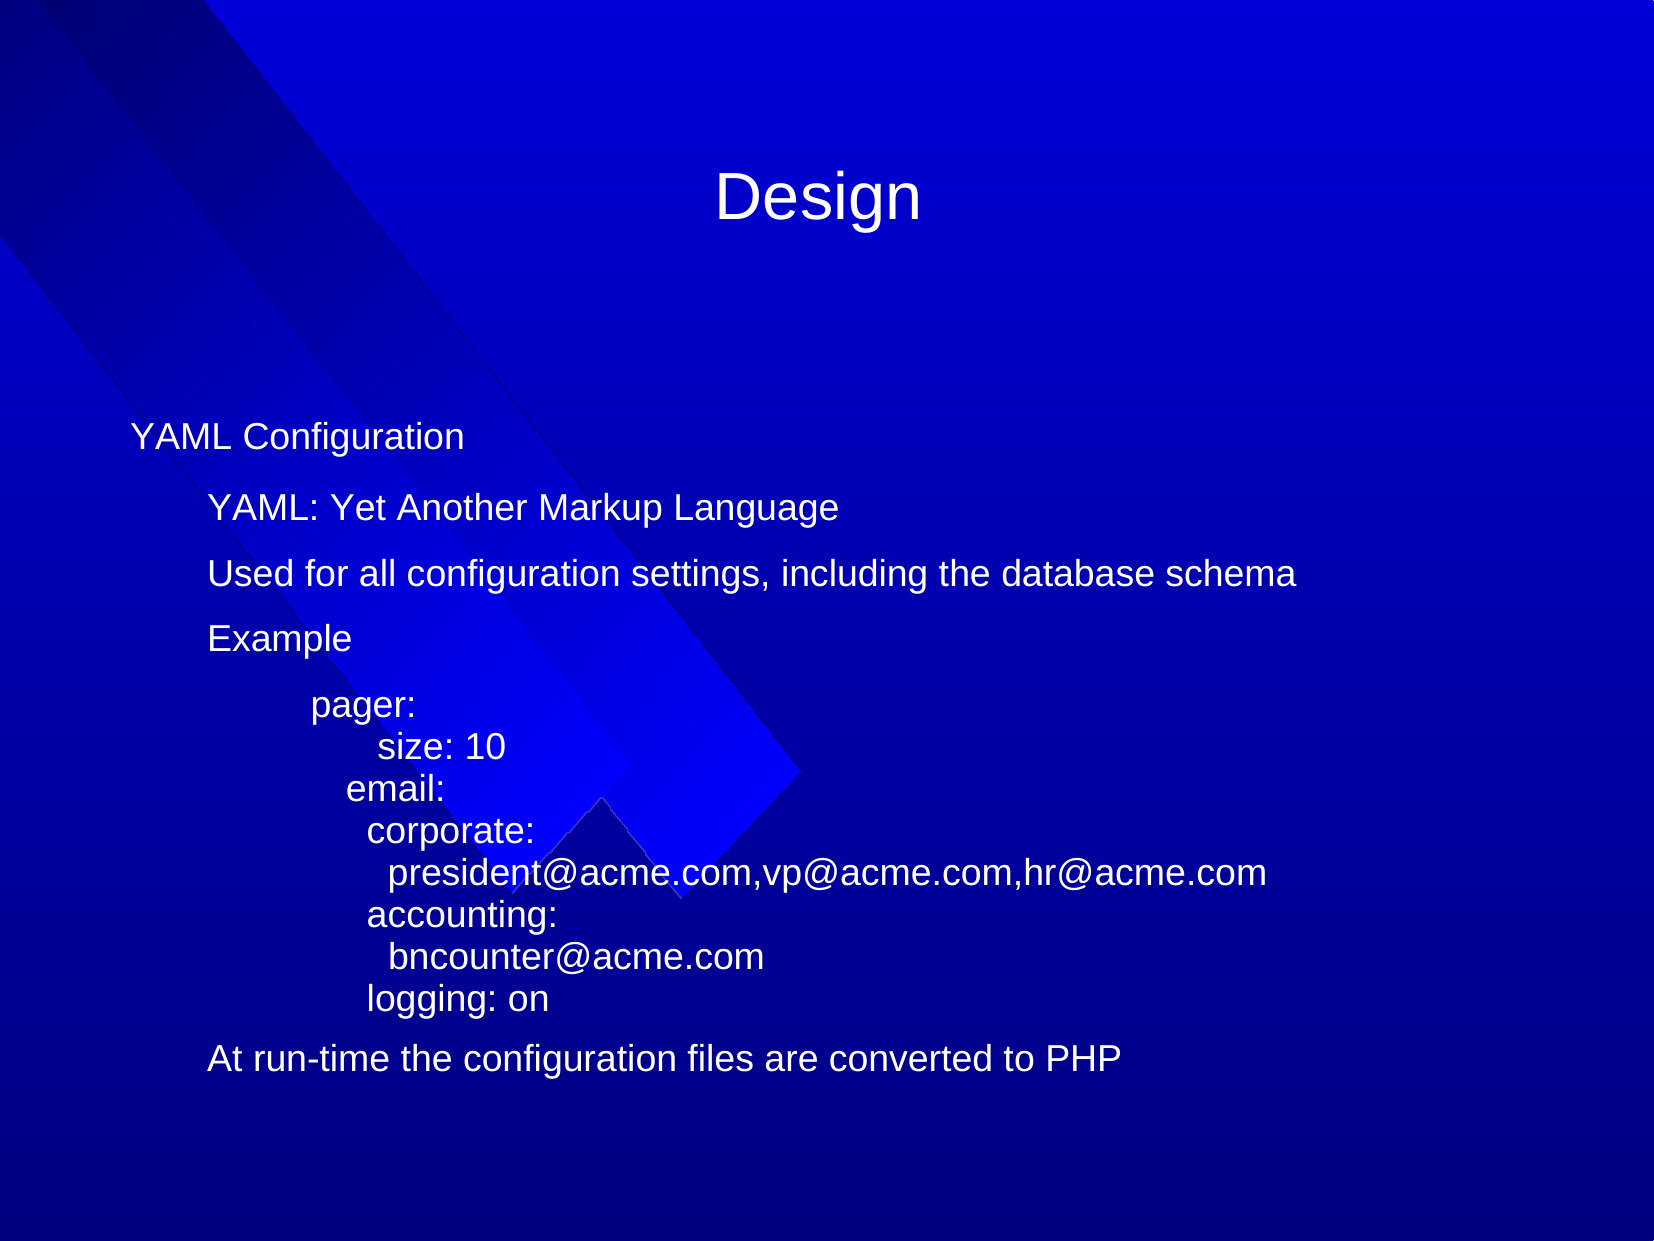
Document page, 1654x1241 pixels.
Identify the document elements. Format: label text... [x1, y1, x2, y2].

list YAML Configuration YAML: Yet Another Markup Language Used for all configuration settings, including the database schema Example pager: size: 10 email: corporate: president@acme.com,vp@acme.com,hr@acme.com accounting: bncounter@acme.com logging: on At run-time the configuration files are converted to PHP [112, 343, 1525, 1126]
title Design [112, 92, 1525, 301]
